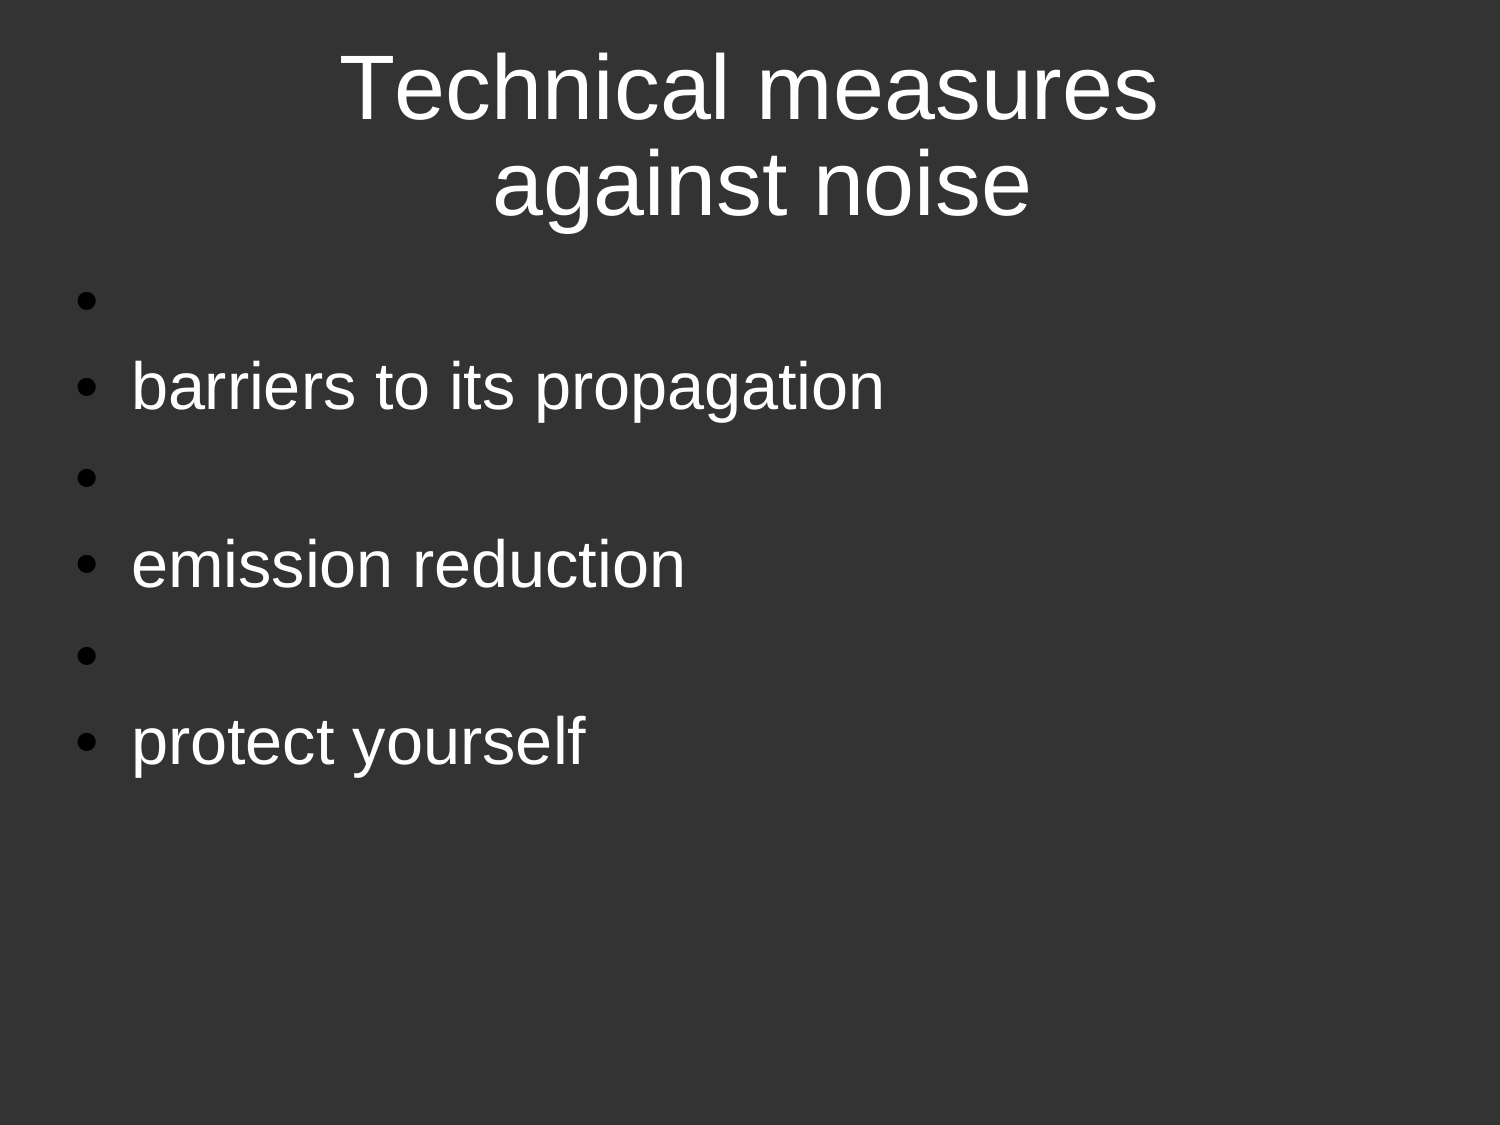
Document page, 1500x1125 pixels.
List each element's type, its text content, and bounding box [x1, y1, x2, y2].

title Technical measures against noise [75, 21, 1425, 257]
list barriers to its propagation emission reduction protect yourself [75, 262, 1425, 1005]
